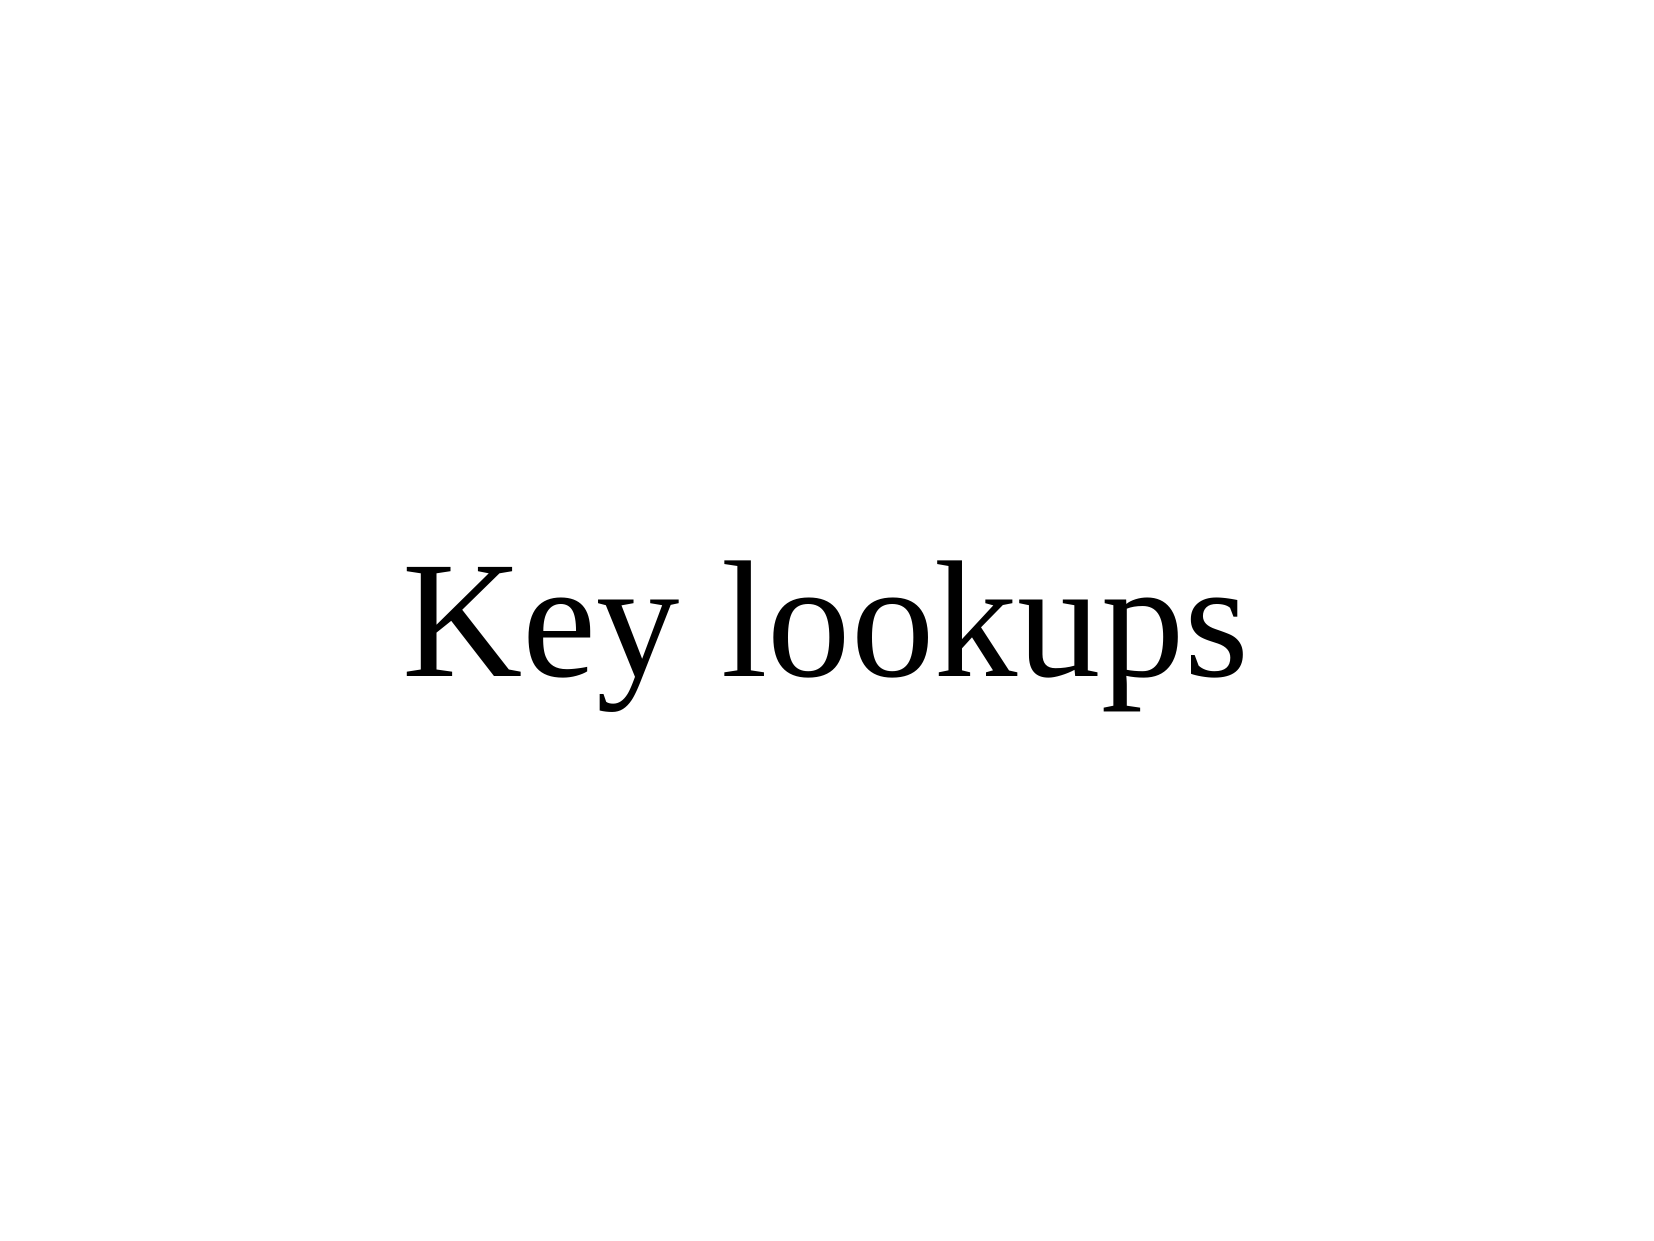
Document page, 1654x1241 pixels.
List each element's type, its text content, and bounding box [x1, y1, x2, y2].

title Key lookups [0, 516, 1654, 724]
